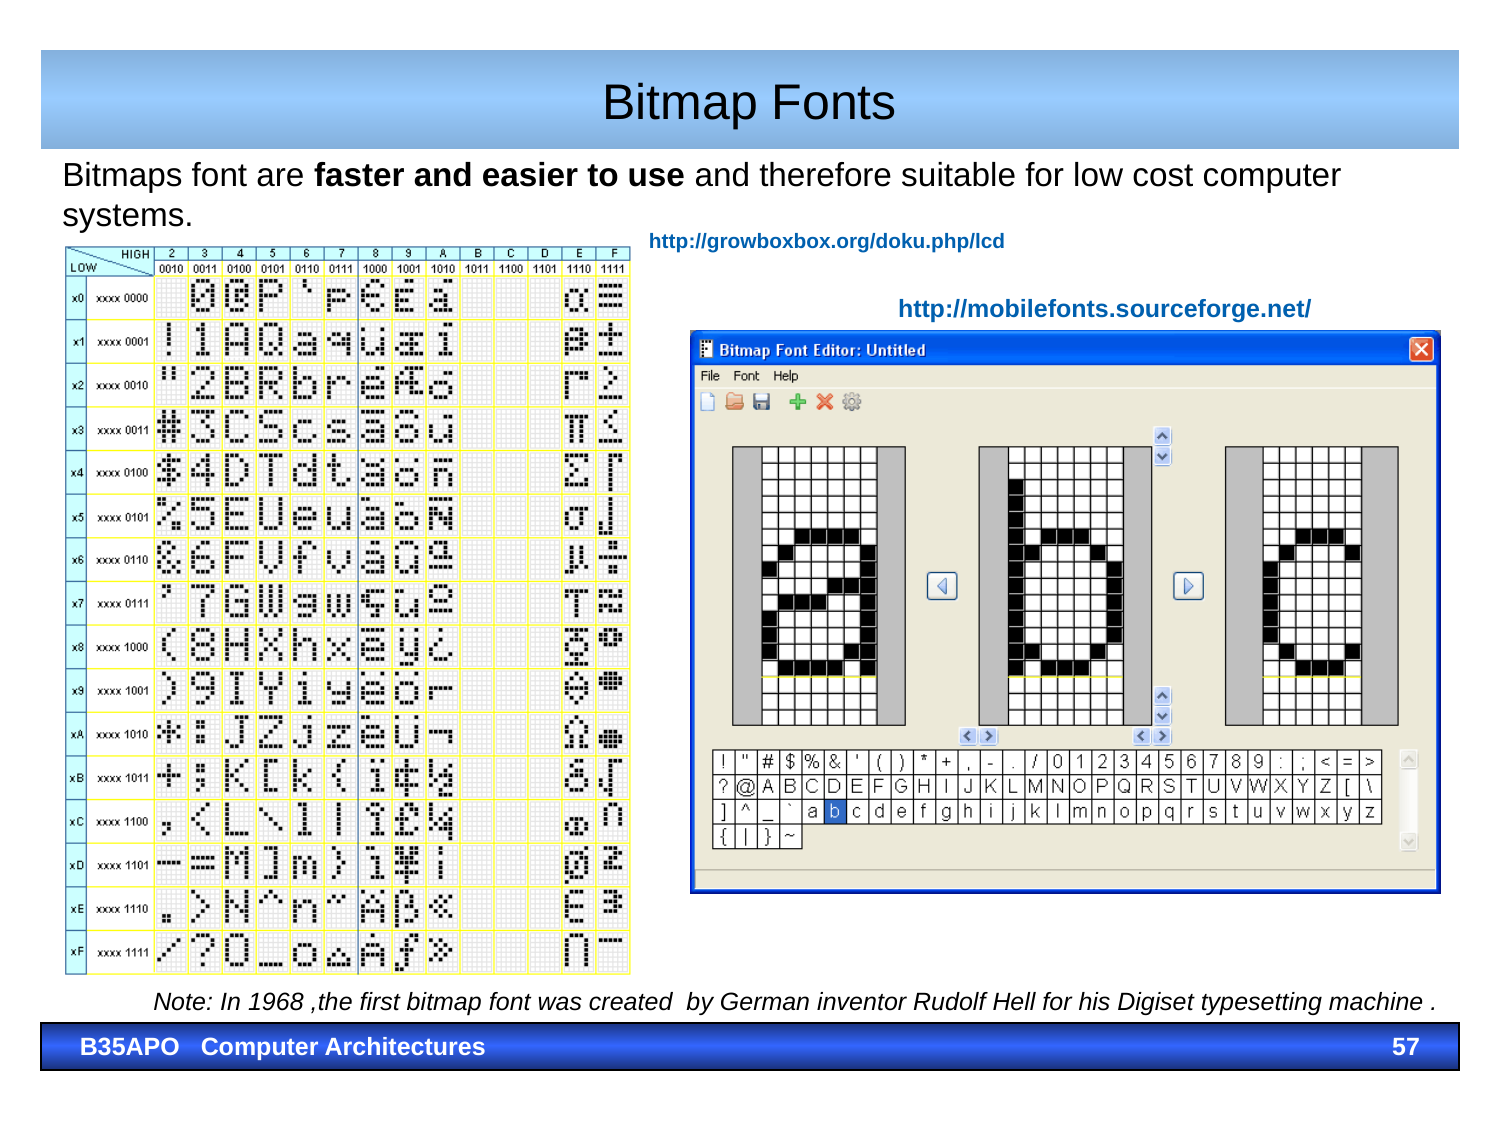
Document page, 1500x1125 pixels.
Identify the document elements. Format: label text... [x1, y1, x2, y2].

slide_number <number> [1340, 1023, 1436, 1069]
text_box http://mobilefonts.sourceforge.net/ [883, 285, 1328, 331]
picture [64, 244, 633, 976]
title Bitmap Fonts [41, 50, 1459, 149]
text_box Note: In 1968 ,the first bitmap font was created by German inventor Rudolf Hell for his Digiset typesetting machine . [138, 977, 1456, 1023]
footer B35APO Computer Architectures [64, 1023, 1424, 1071]
text_box http://growboxbox.org/doku.php/lcd [634, 241, 1021, 260]
text_box Bitmaps font are faster and easier to use and therefore suitable for low cost computer systems. [47, 145, 1471, 241]
picture [690, 330, 1441, 894]
